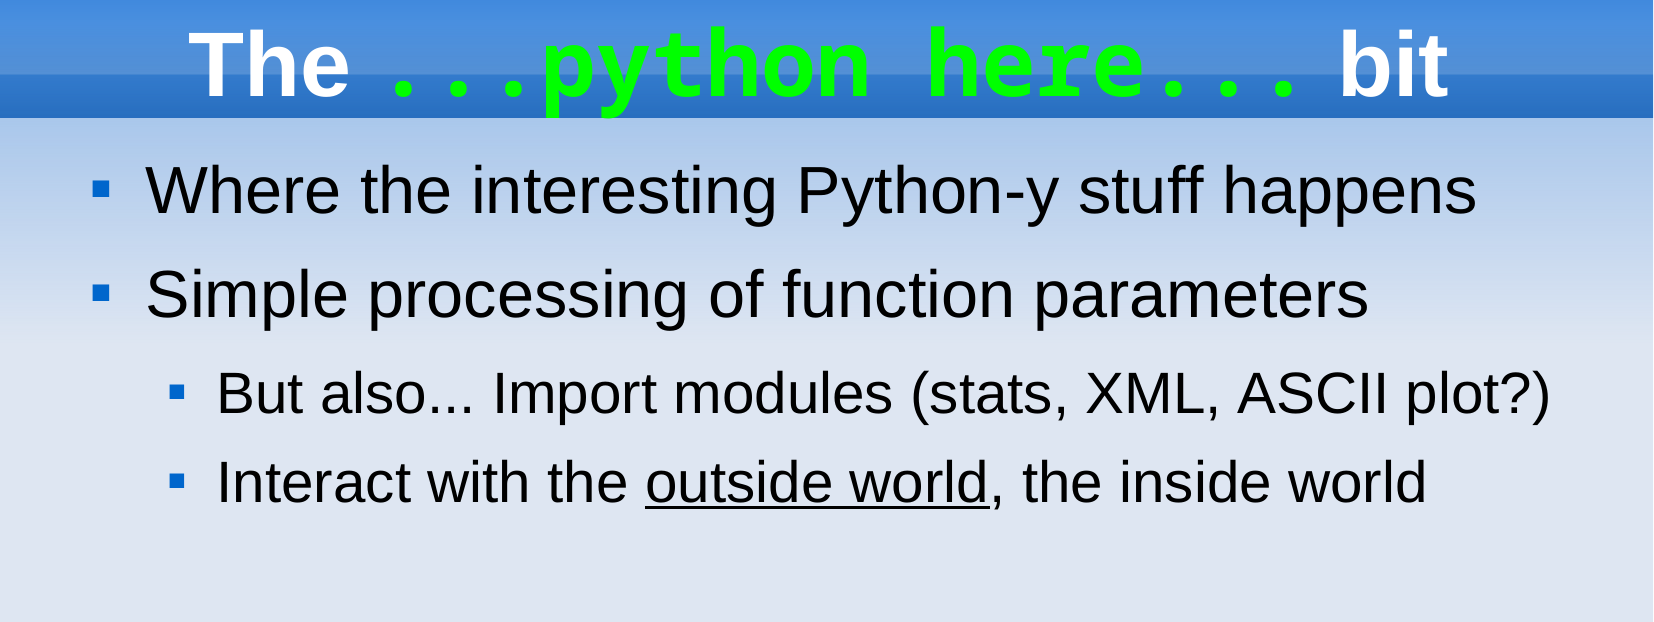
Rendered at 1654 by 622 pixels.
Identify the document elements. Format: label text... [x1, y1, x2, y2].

list Where the interesting Python-y stuff happens Simple processing of function parameters But also... Import modules (stats, XML, ASCII plot?) Interact with the outside world, the inside world [75, 152, 1563, 548]
title The ...python here... bit [75, 1, 1563, 121]
picture [0, 0, 1654, 622]
